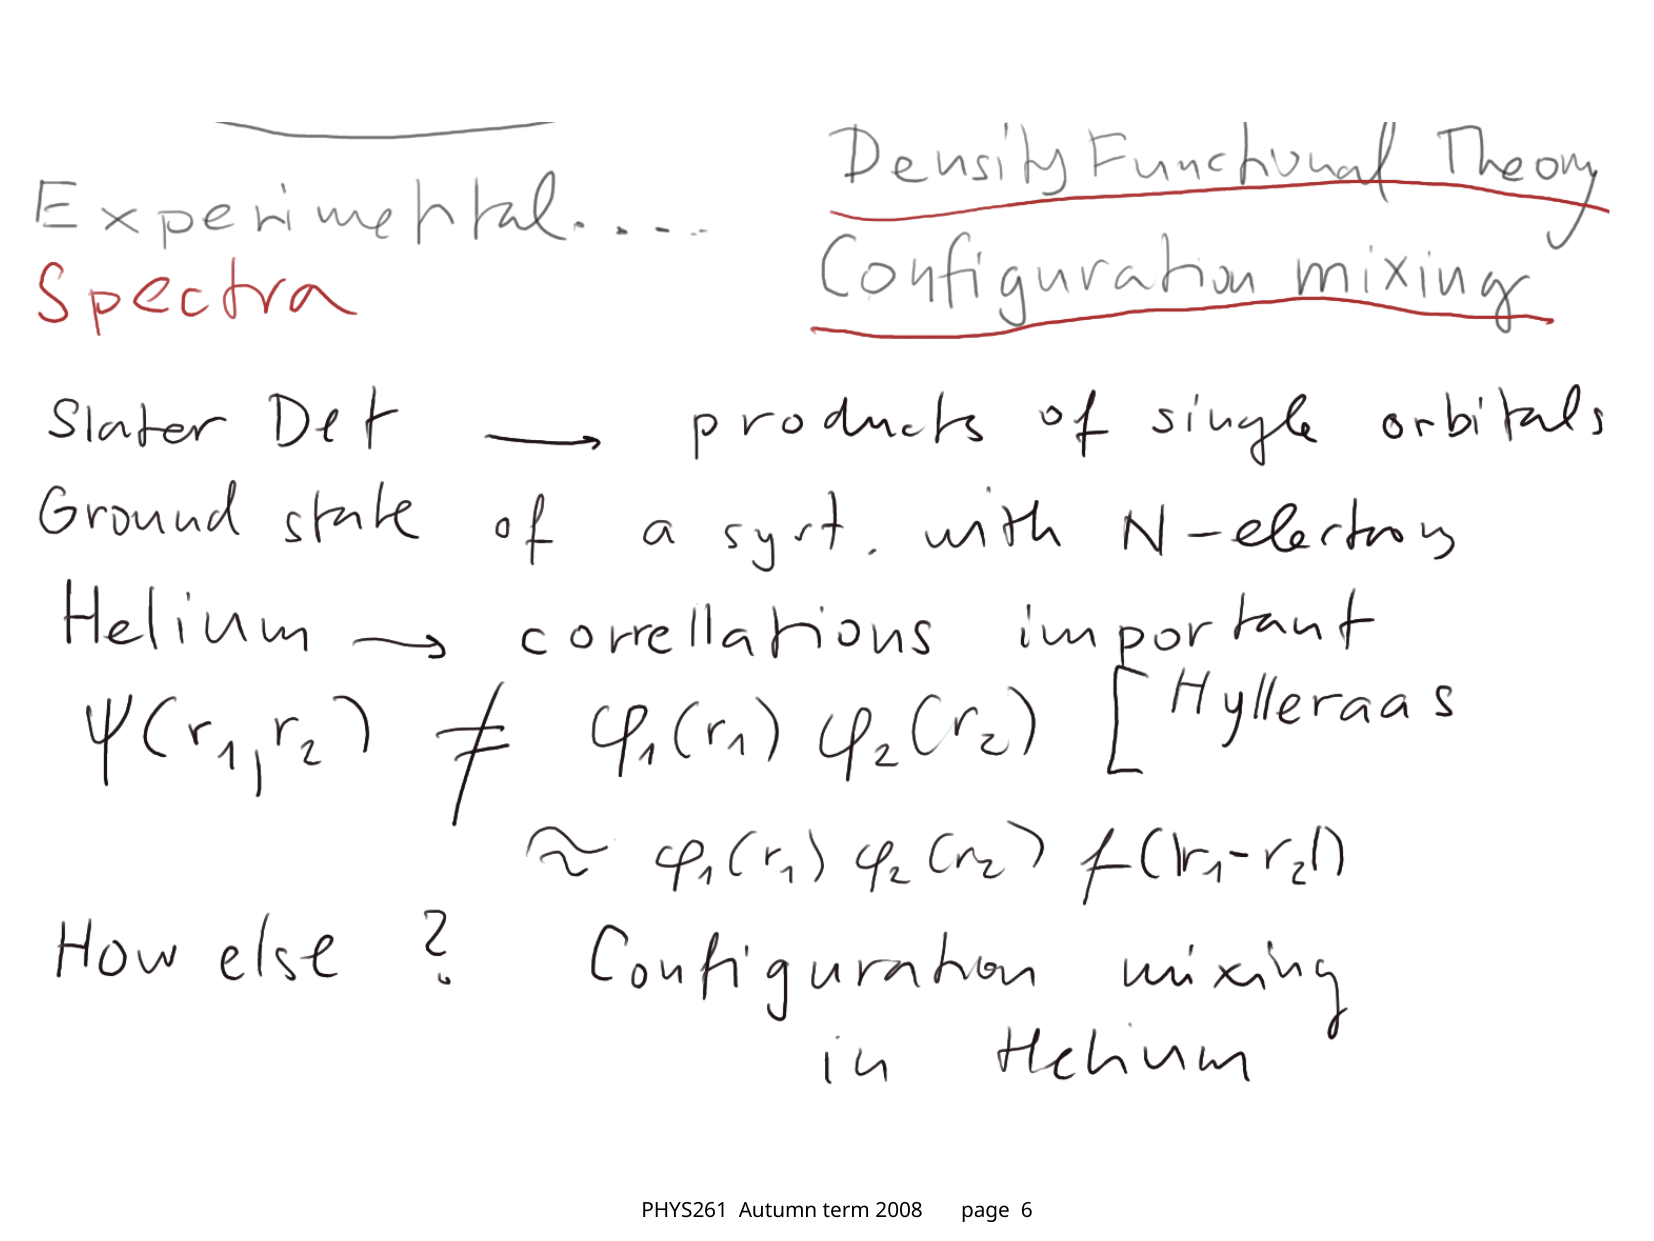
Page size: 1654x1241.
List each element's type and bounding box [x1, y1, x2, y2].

picture [6, 122, 1654, 1133]
